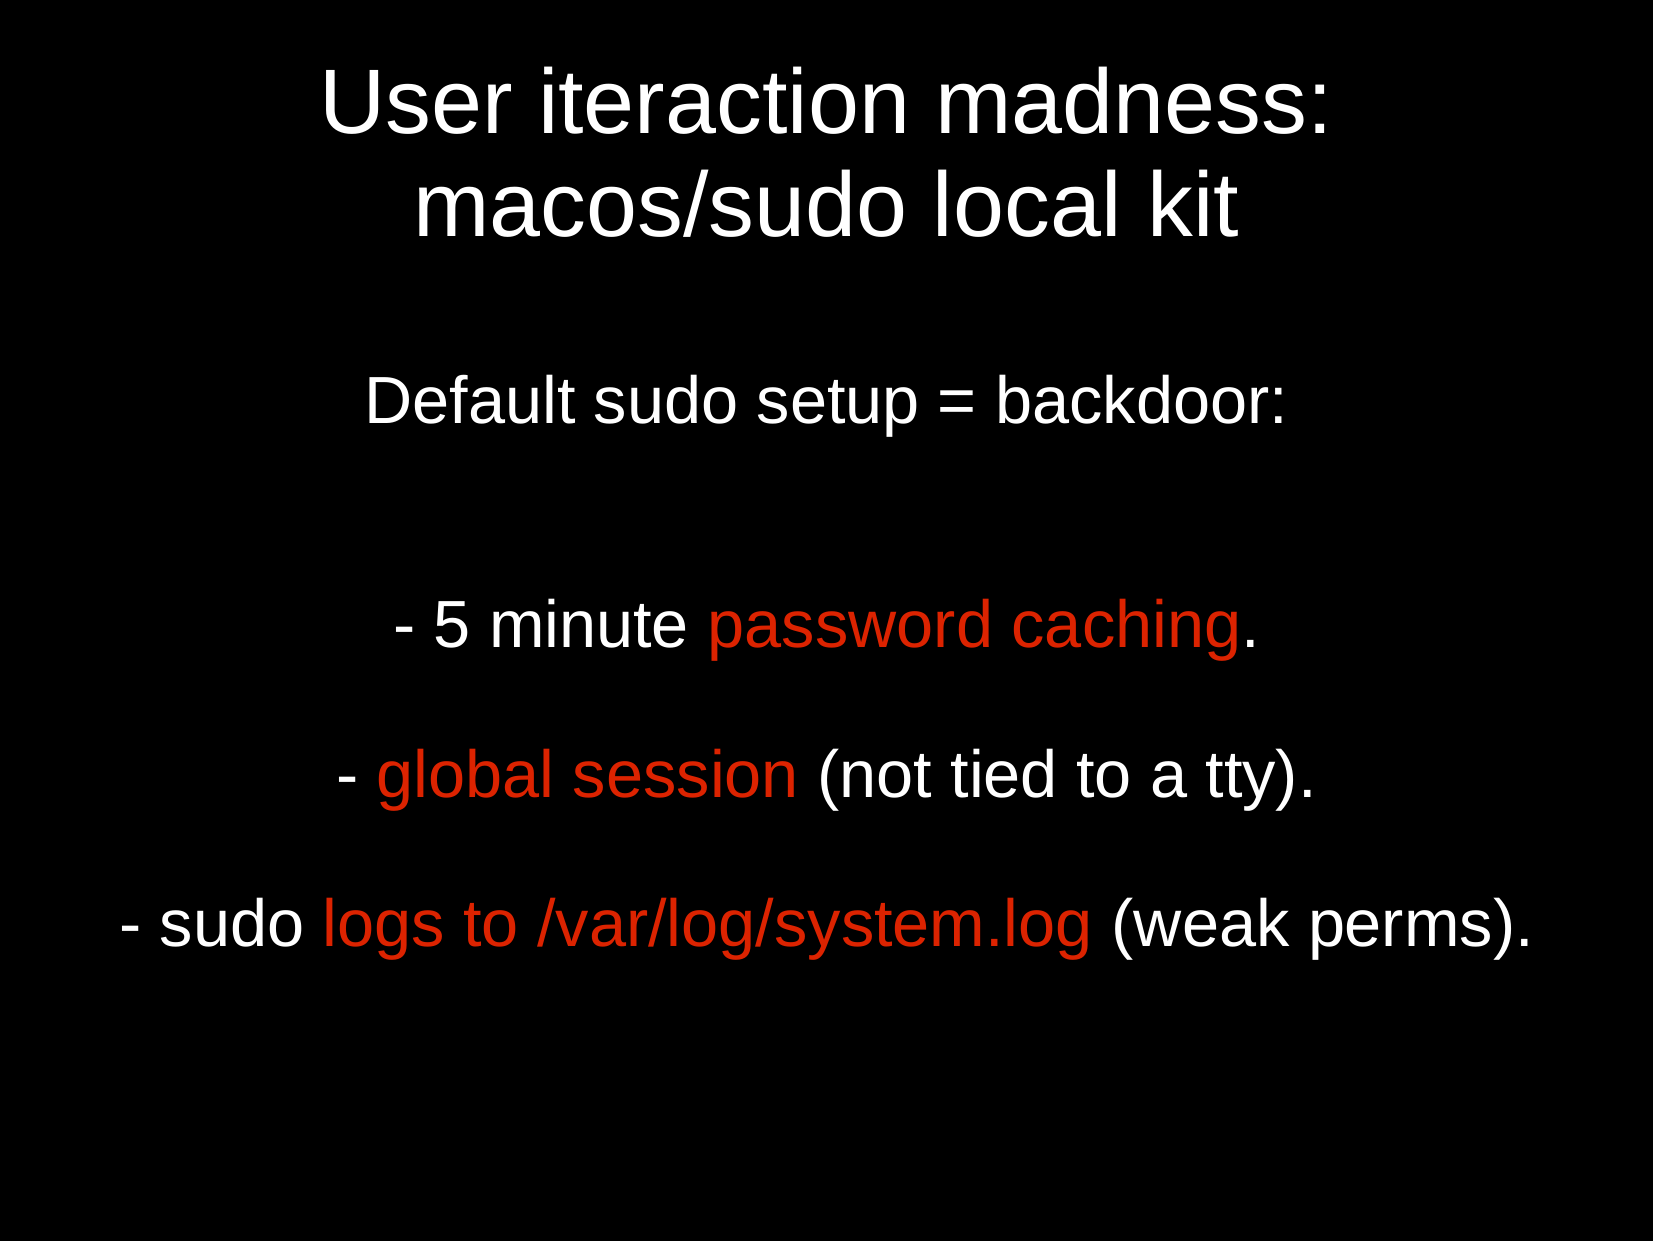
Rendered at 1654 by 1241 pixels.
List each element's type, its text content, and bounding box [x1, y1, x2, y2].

title User iteraction madness: macos/sudo local kit [82, 45, 1571, 261]
text_box Default sudo setup = backdoor: - 5 minute password caching. - global session (not tied to a tty). - sudo logs to /var/log/system.log (weak perms). [82, 297, 1571, 1102]
